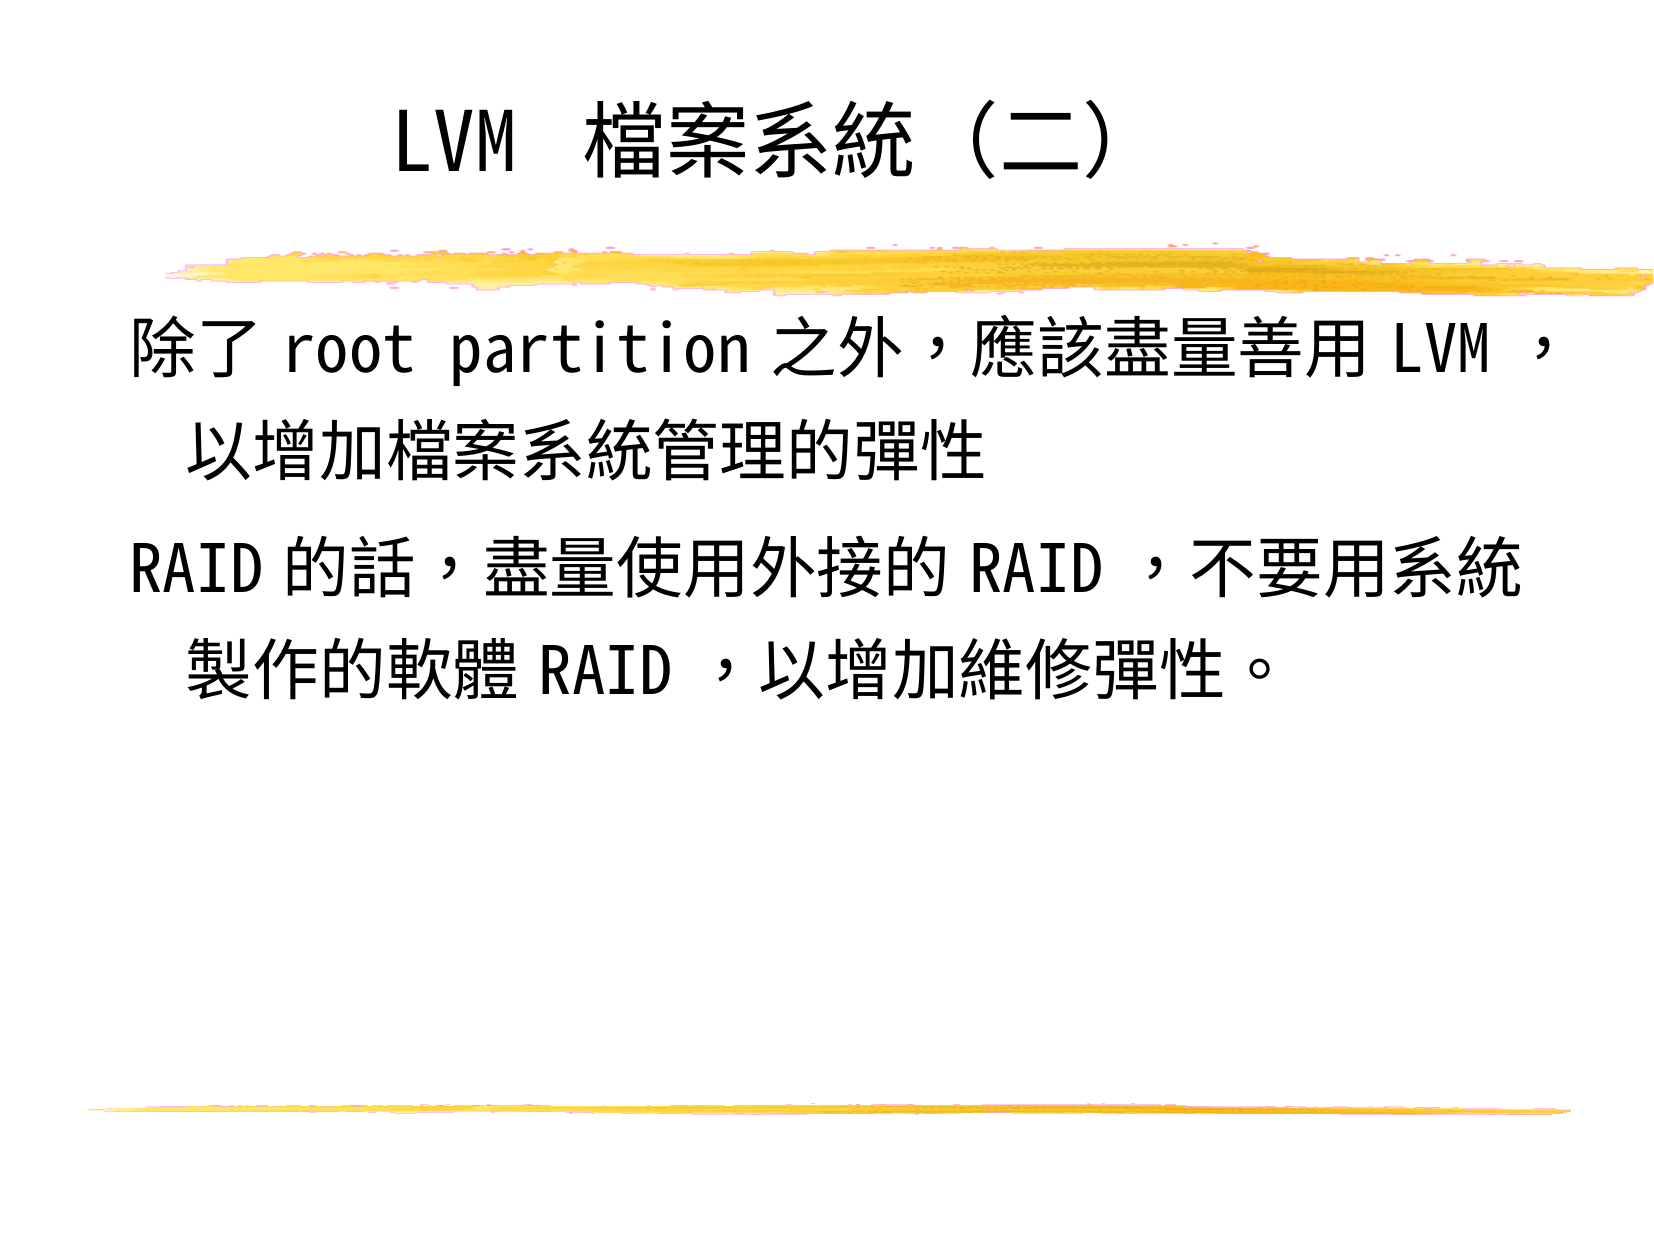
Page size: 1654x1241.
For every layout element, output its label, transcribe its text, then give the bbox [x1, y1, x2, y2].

picture [165, 237, 1654, 308]
title LVM 檔案系統（二） [76, 28, 1482, 236]
picture [82, 1102, 1571, 1117]
list 除了root partition之外，應該盡量善用LVM，以增加檔案系統管理的彈性 RAID的話，盡量使用外接的RAID，不要用系統製作的軟體RAID，以增加維修彈性。 [129, 289, 1536, 1034]
